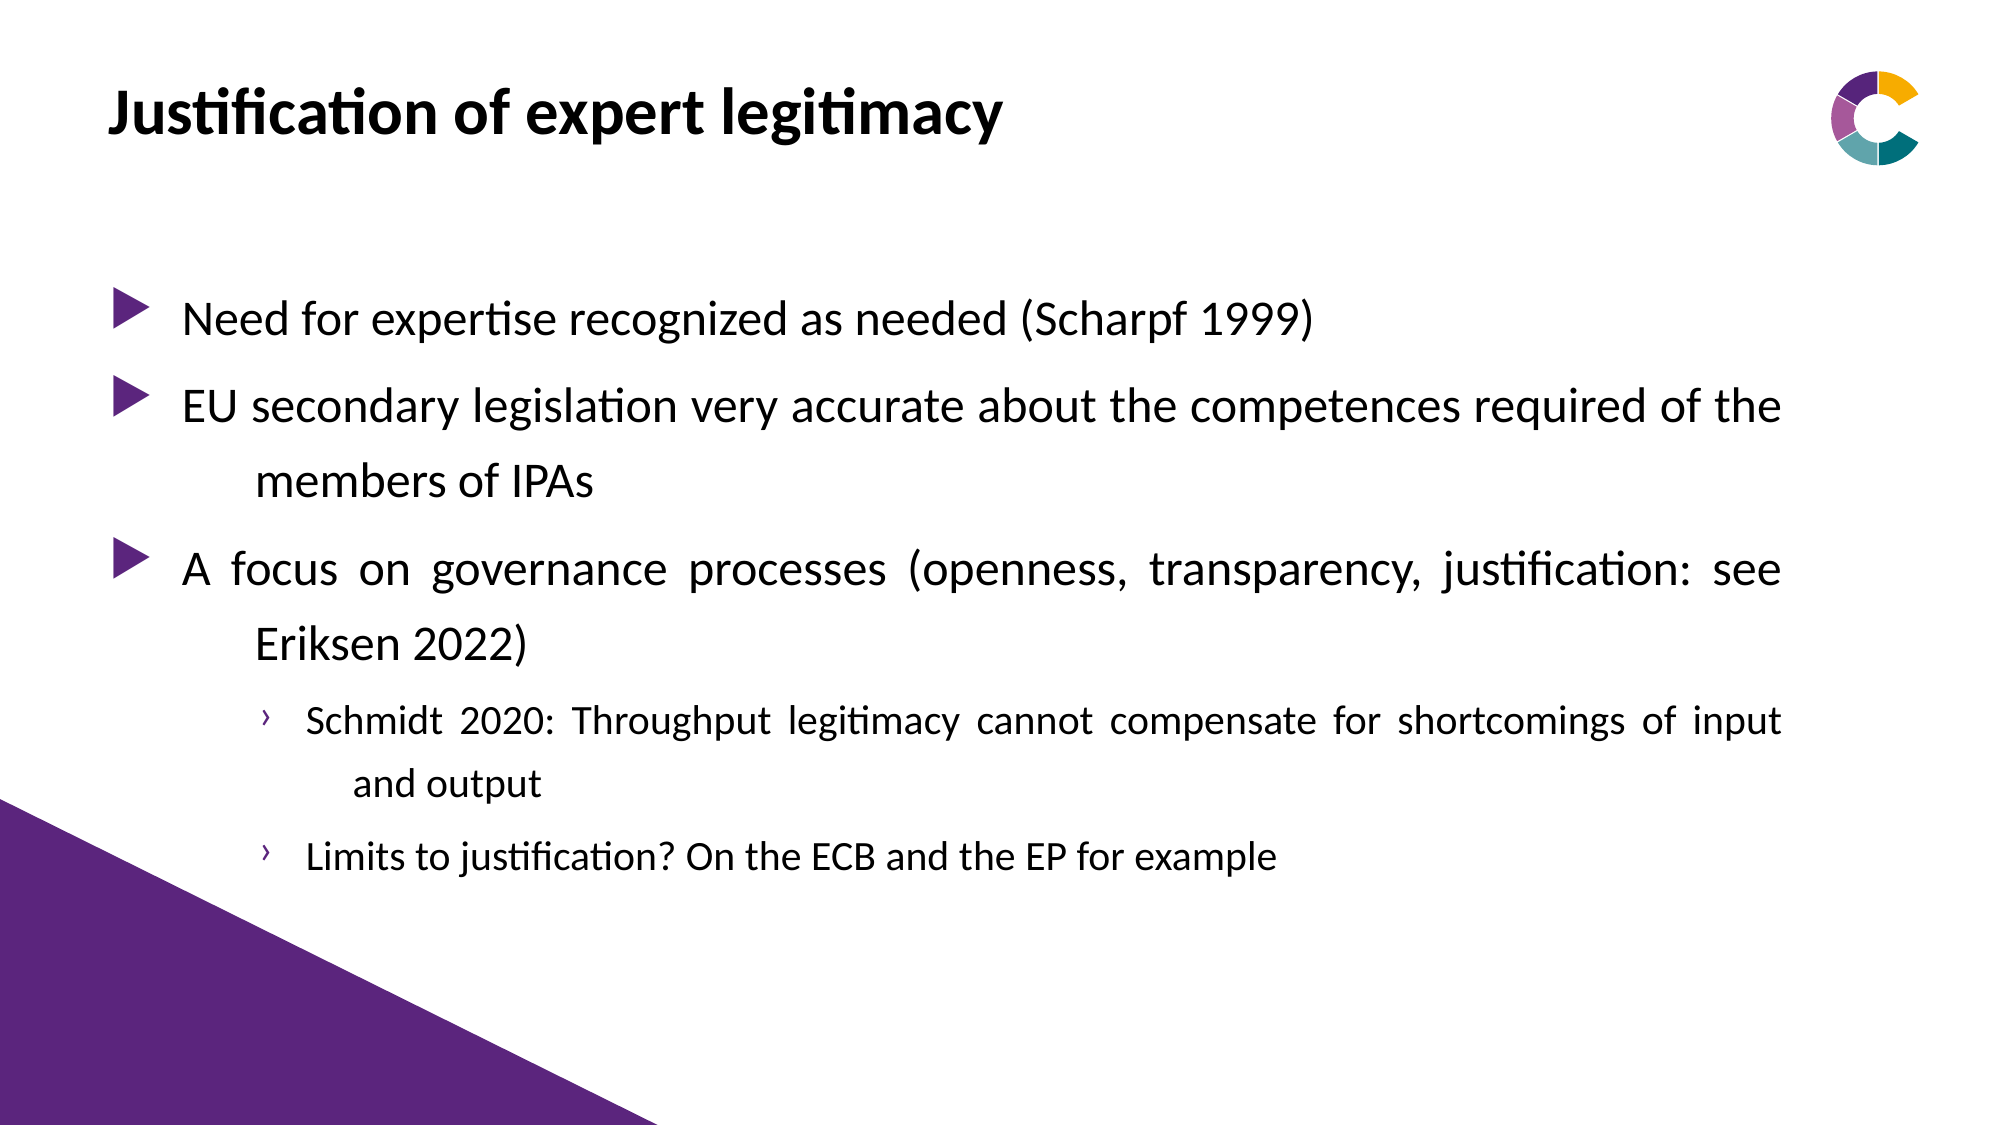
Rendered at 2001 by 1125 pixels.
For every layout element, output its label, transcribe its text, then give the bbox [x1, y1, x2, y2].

list Need for expertise recognized as needed (Scharpf 1999) EU secondary legislation very accurate about the competences required of the members of IPAs A focus on governance processes (openness, transparency, justification: see Eriksen 2022) Schmidt 2020: Throughput legitimacy cannot compensate for shortcomings of input and output Limits to justification? On the ECB and the EP for example [93, 262, 1799, 1005]
title Justification of expert legitimacy [93, 60, 1799, 193]
